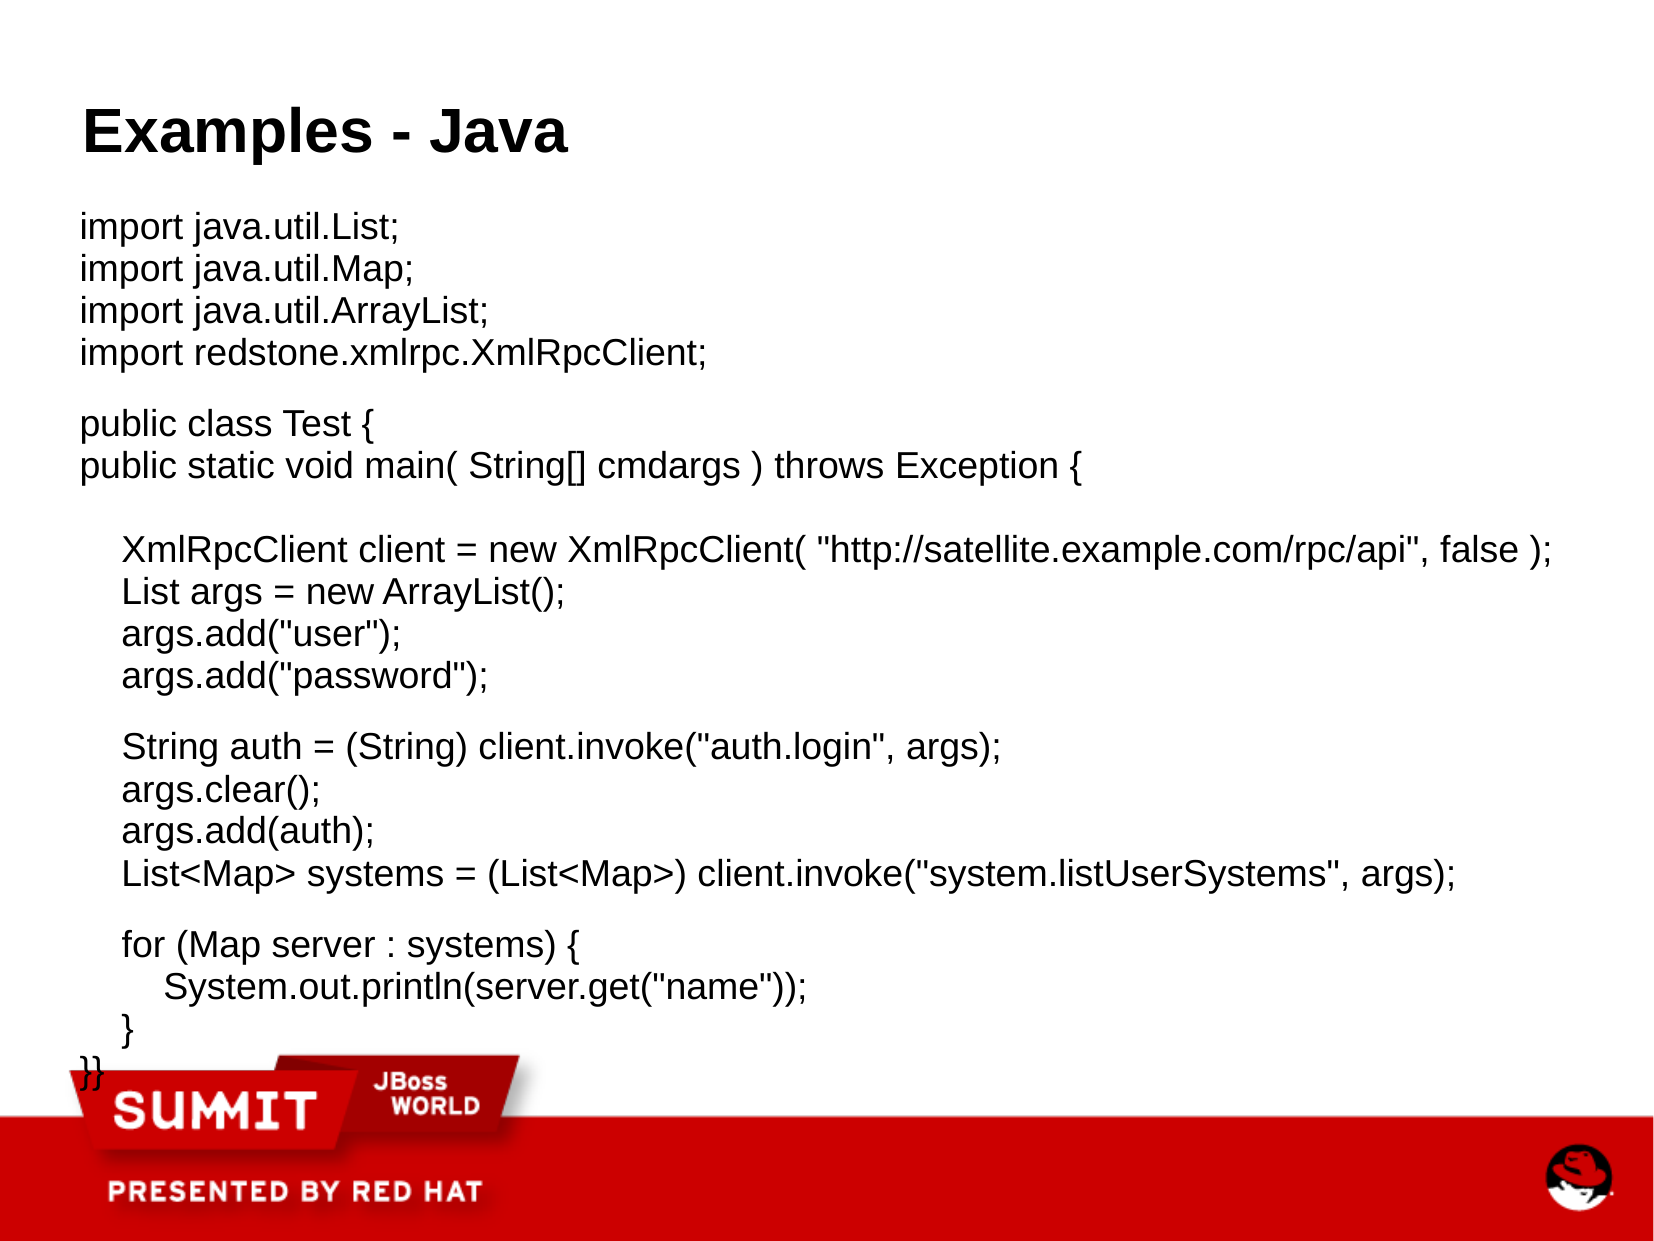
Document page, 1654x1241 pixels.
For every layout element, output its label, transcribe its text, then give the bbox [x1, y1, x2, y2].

picture [0, 1043, 1654, 1241]
list import java.util.List; import java.util.Map; import java.util.ArrayList; import redstone.xmlrpc.XmlRpcClient; public class Test { public static void main( String[] cmdargs ) throws Exception { XmlRpcClient client = new XmlRpcClient( "http://satellite.example.com/rpc/api", false ); List args = new ArrayList(); args.add("user"); args.add("password"); String auth = (String) client.invoke("auth.login", args); args.clear(); args.add(auth); List<Map> systems = (List<Map>) client.invoke("system.listUserSystems", args); for (Map server : systems) { System.out.println(server.get("name")); } }} [79, 205, 1568, 1093]
title Examples - Java [82, 45, 1571, 218]
